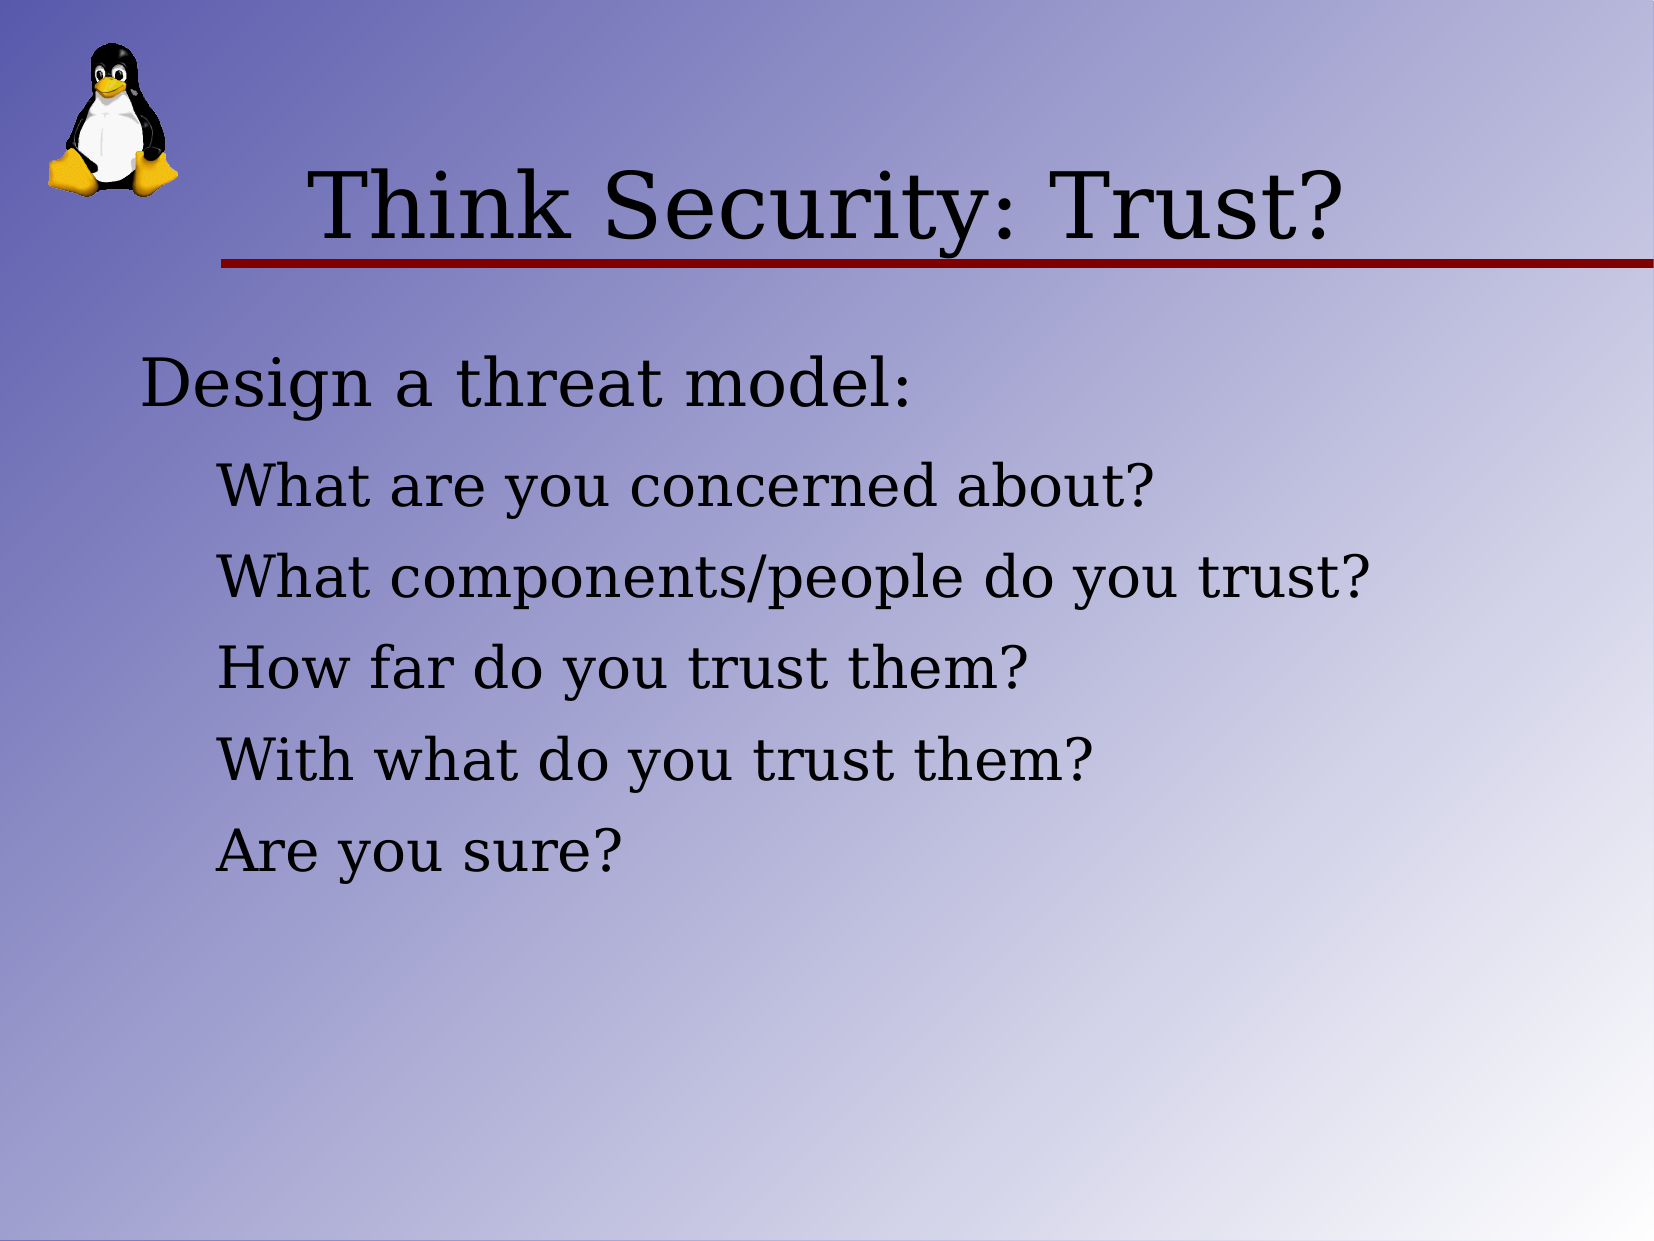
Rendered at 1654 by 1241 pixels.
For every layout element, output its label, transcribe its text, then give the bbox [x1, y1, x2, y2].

list Design a threat model: What are you concerned about? What components/people do you trust? How far do you trust them? With what do you trust them? Are you sure? [121, 344, 1534, 1127]
picture [48, 43, 178, 197]
title Think Security: Trust? [121, 102, 1534, 311]
